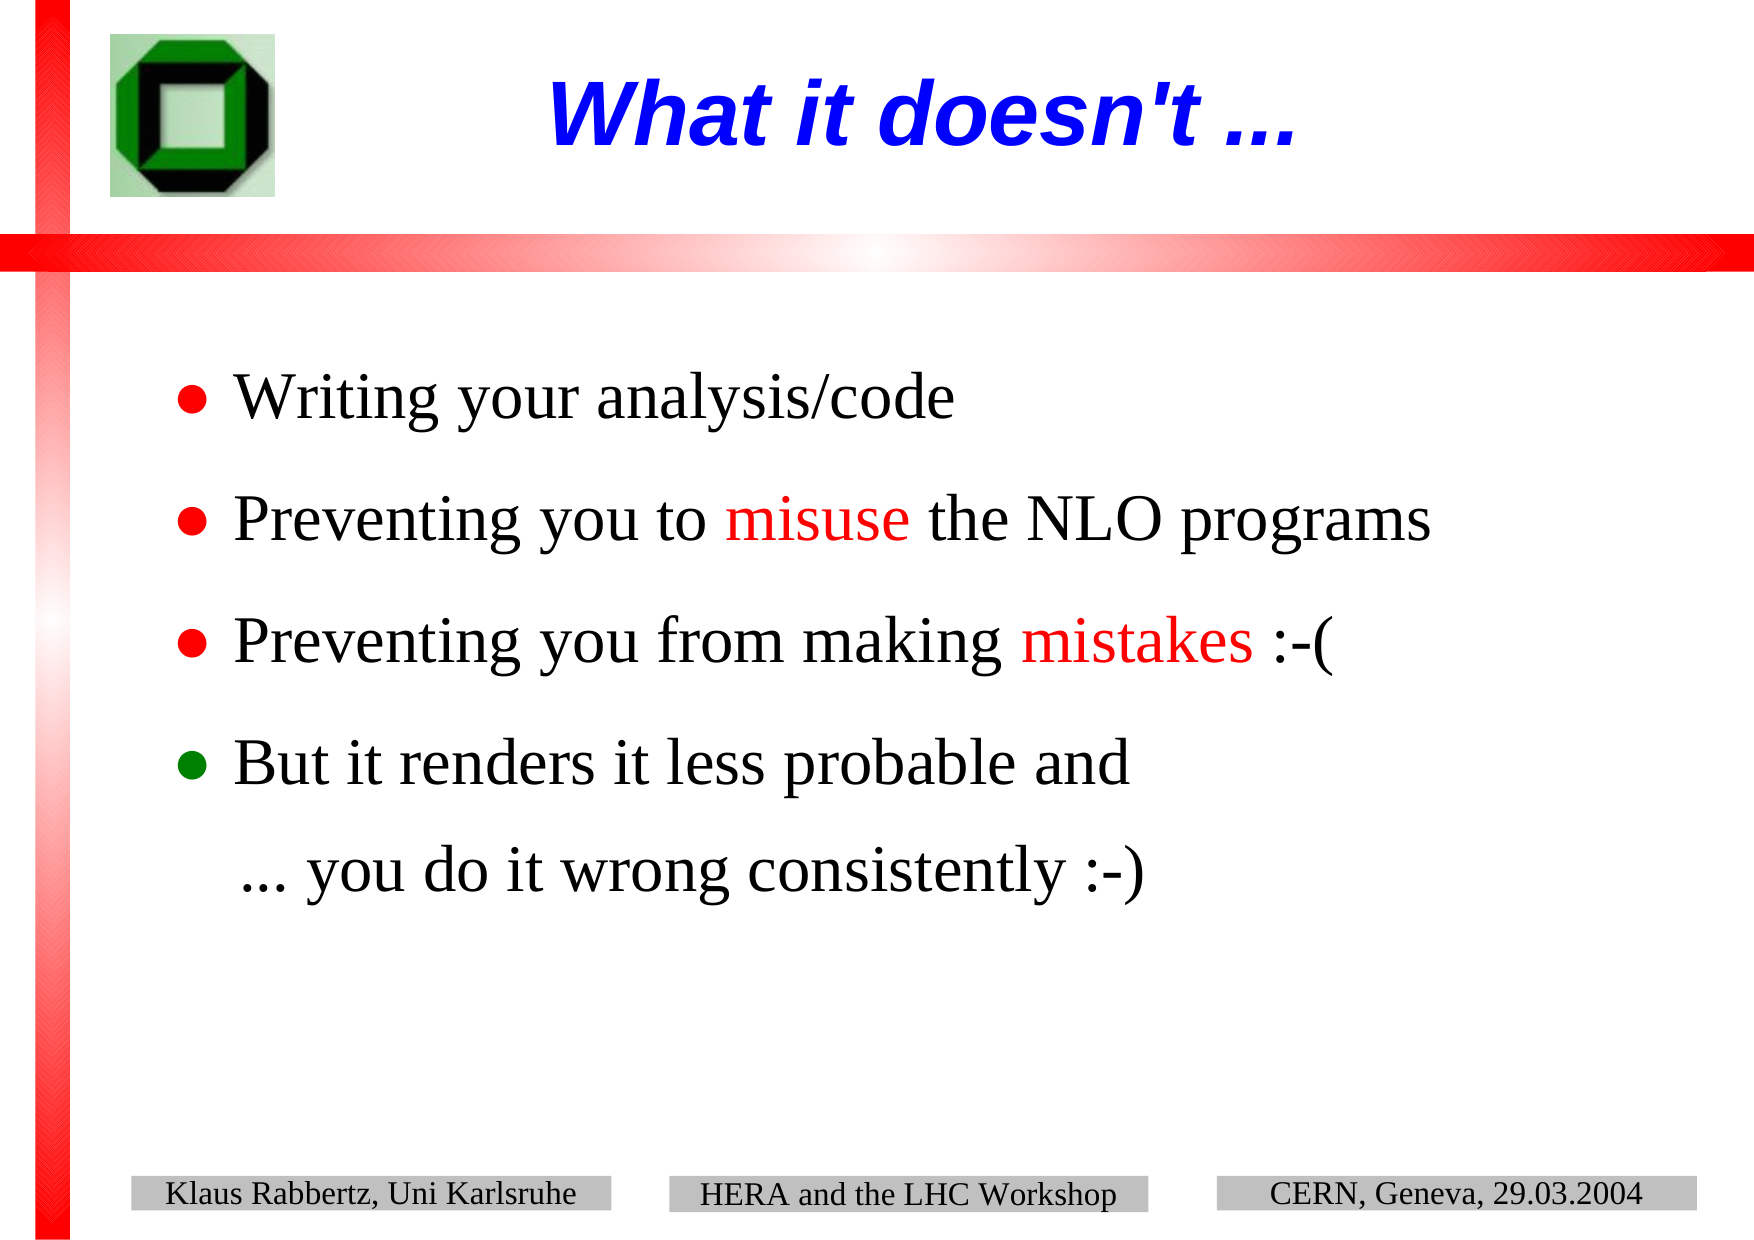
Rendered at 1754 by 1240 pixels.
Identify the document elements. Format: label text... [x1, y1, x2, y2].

picture [110, 34, 275, 197]
list ● Writing your analysis/code ● Preventing you to misuse the NLO programs ● Preventing you from making mistakes :-( ● But it renders it less probable and ... you do it wrong consistently :-) [160, 344, 1659, 1101]
title What it doesn't ... [282, 10, 1566, 218]
